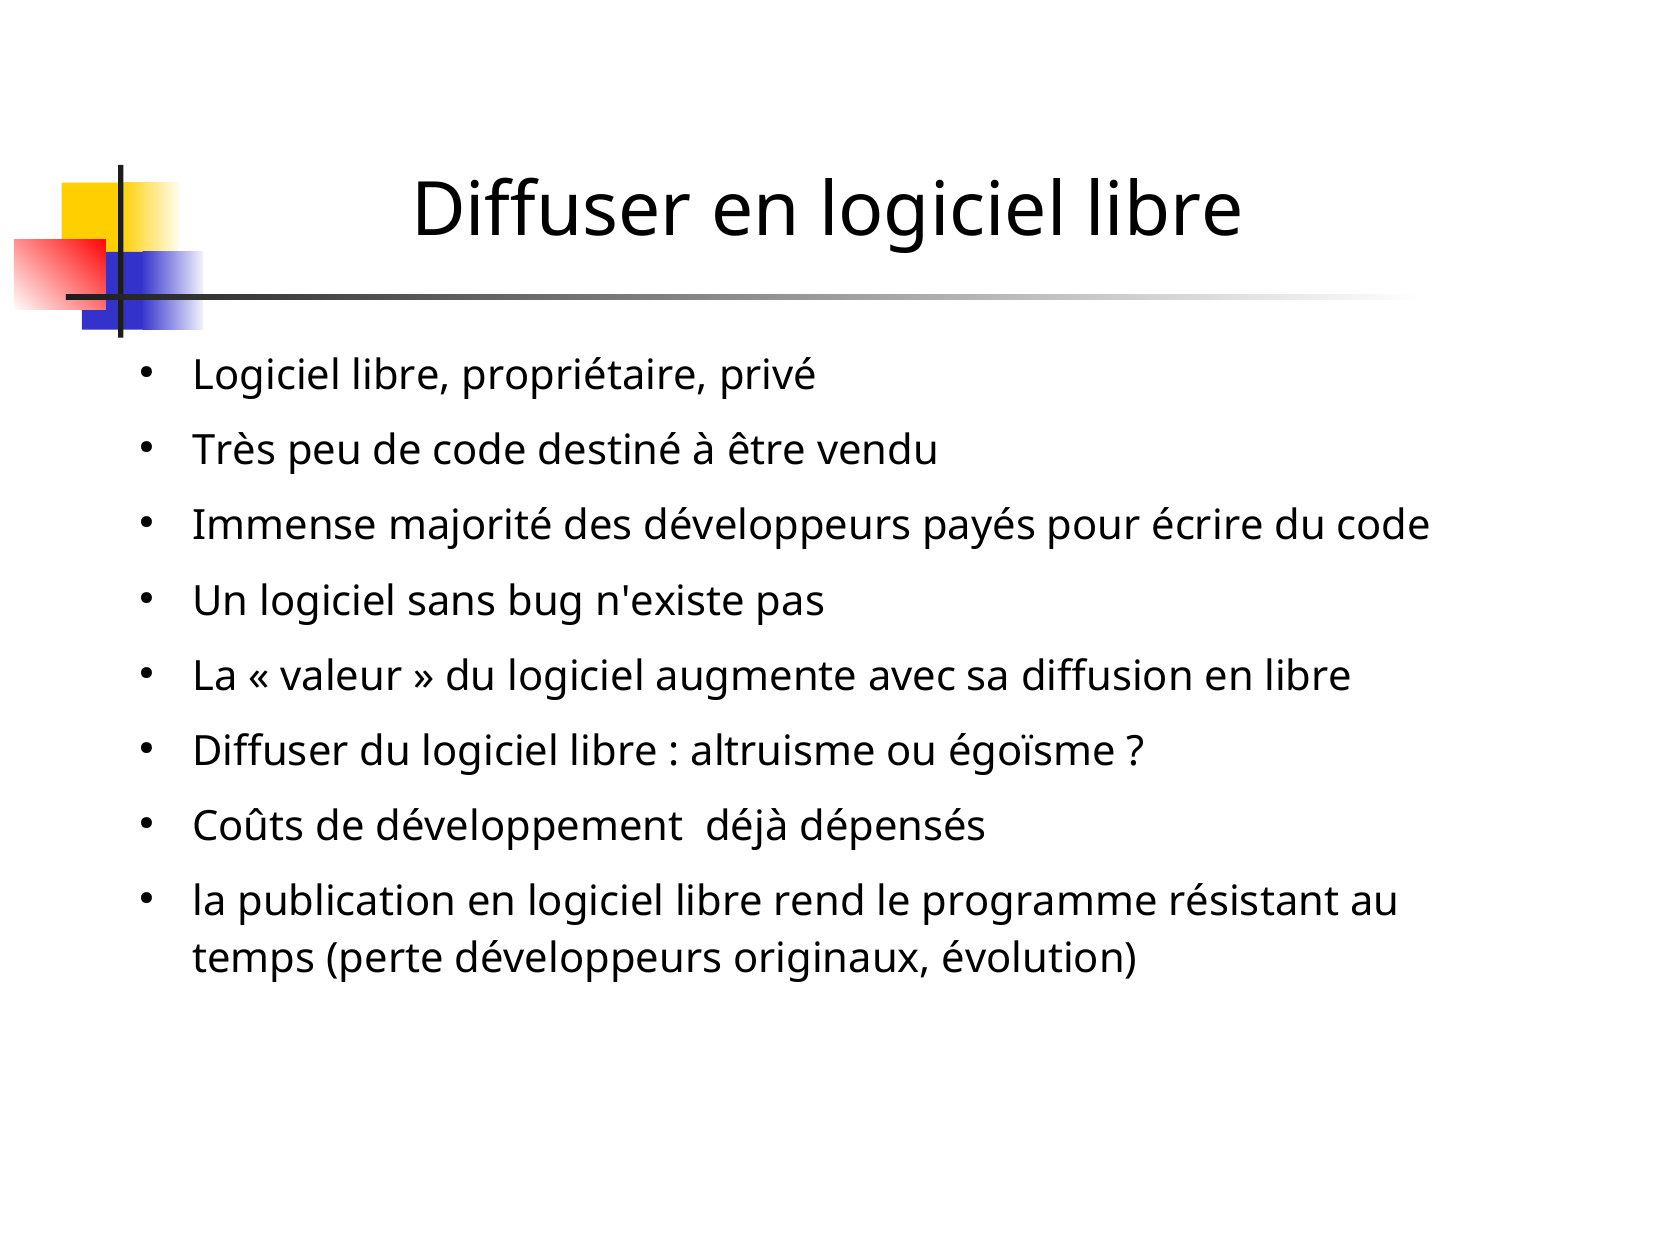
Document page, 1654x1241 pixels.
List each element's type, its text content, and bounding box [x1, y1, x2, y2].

title Diffuser en logiciel libre [121, 102, 1534, 311]
list Logiciel libre, propriétaire, privé Très peu de code destiné à être vendu Immense majorité des développeurs payés pour écrire du code Un logiciel sans bug n'existe pas La « valeur » du logiciel augmente avec sa diffusion en libre Diffuser du logiciel libre : altruisme ou égoïsme ? Coûts de développement déjà dépensés la publication en logiciel libre rend le programme résistant au temps (perte développeurs originaux, évolution) [121, 344, 1534, 1127]
